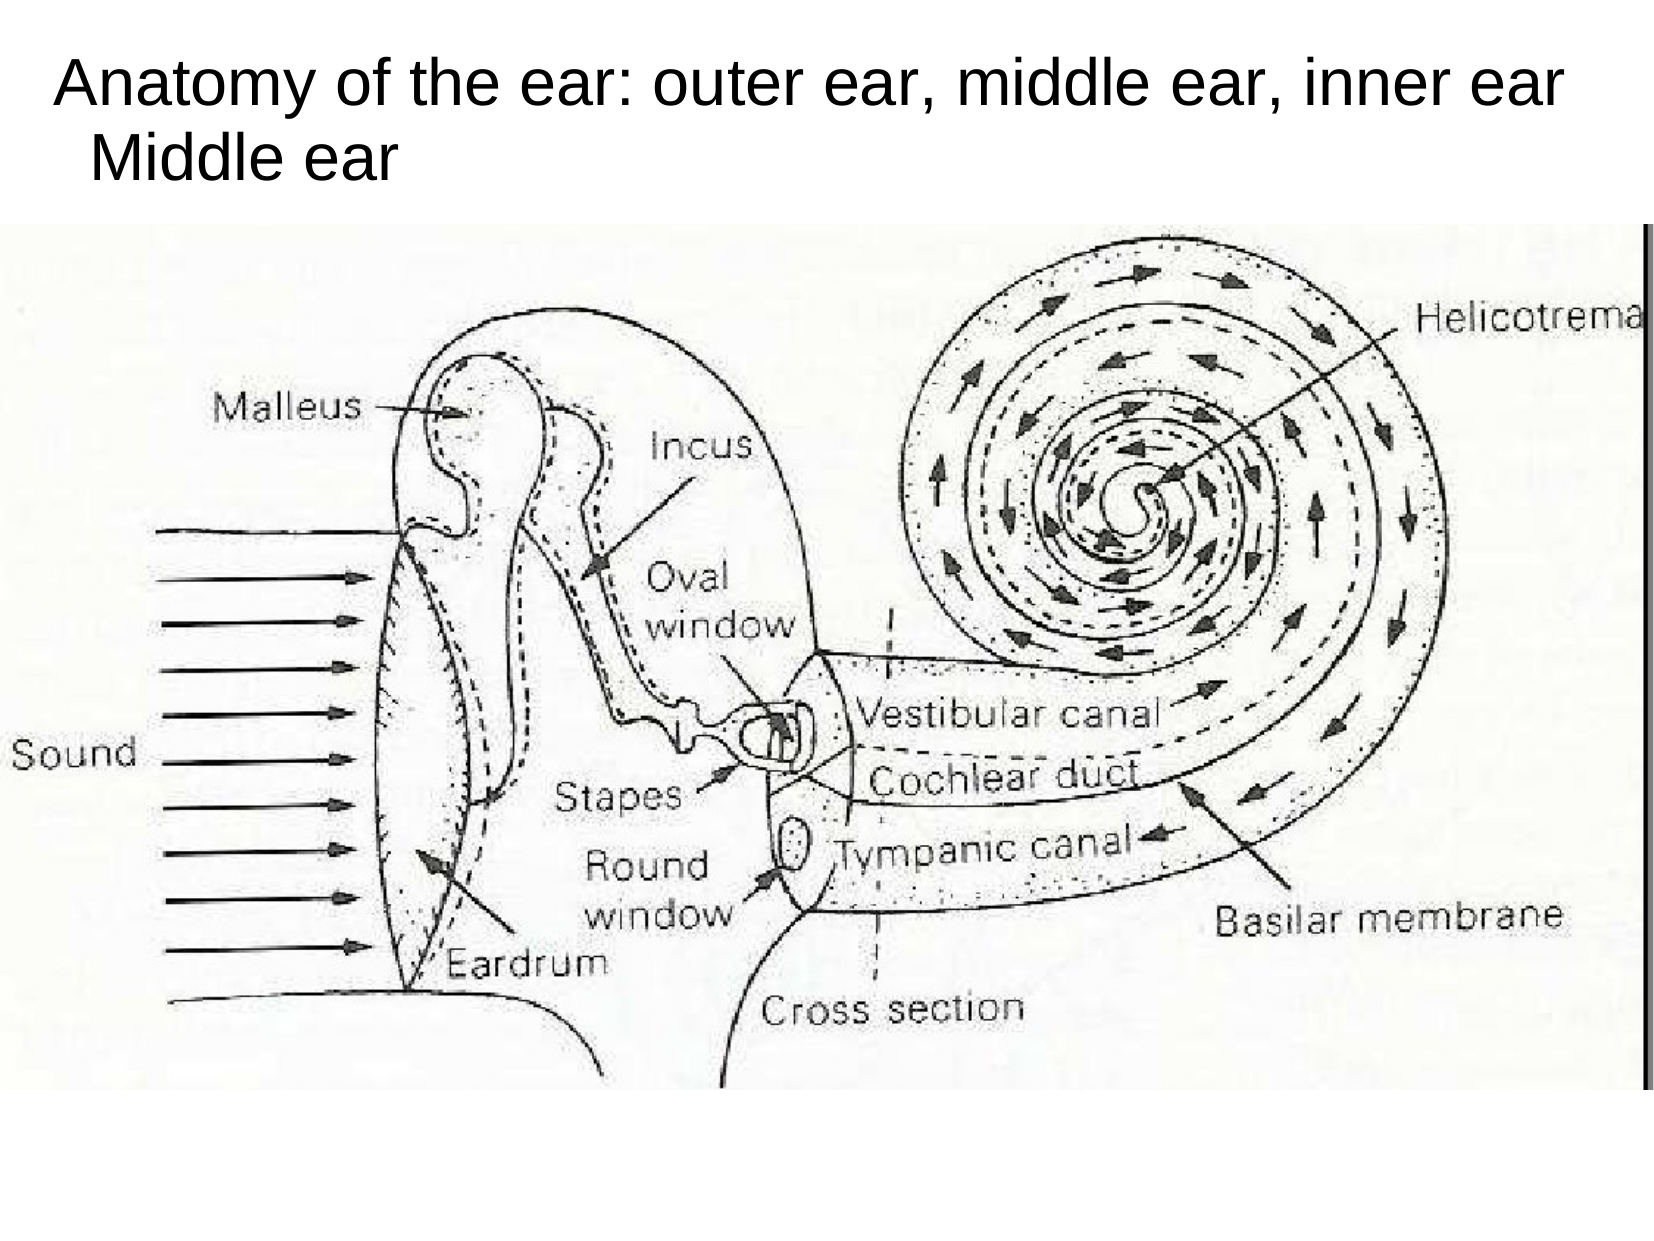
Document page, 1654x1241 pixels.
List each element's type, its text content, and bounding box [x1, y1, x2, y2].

picture [0, 224, 1654, 1090]
text_box Anatomy of the ear: outer ear, middle ear, inner ear Middle ear [3, 37, 1654, 202]
